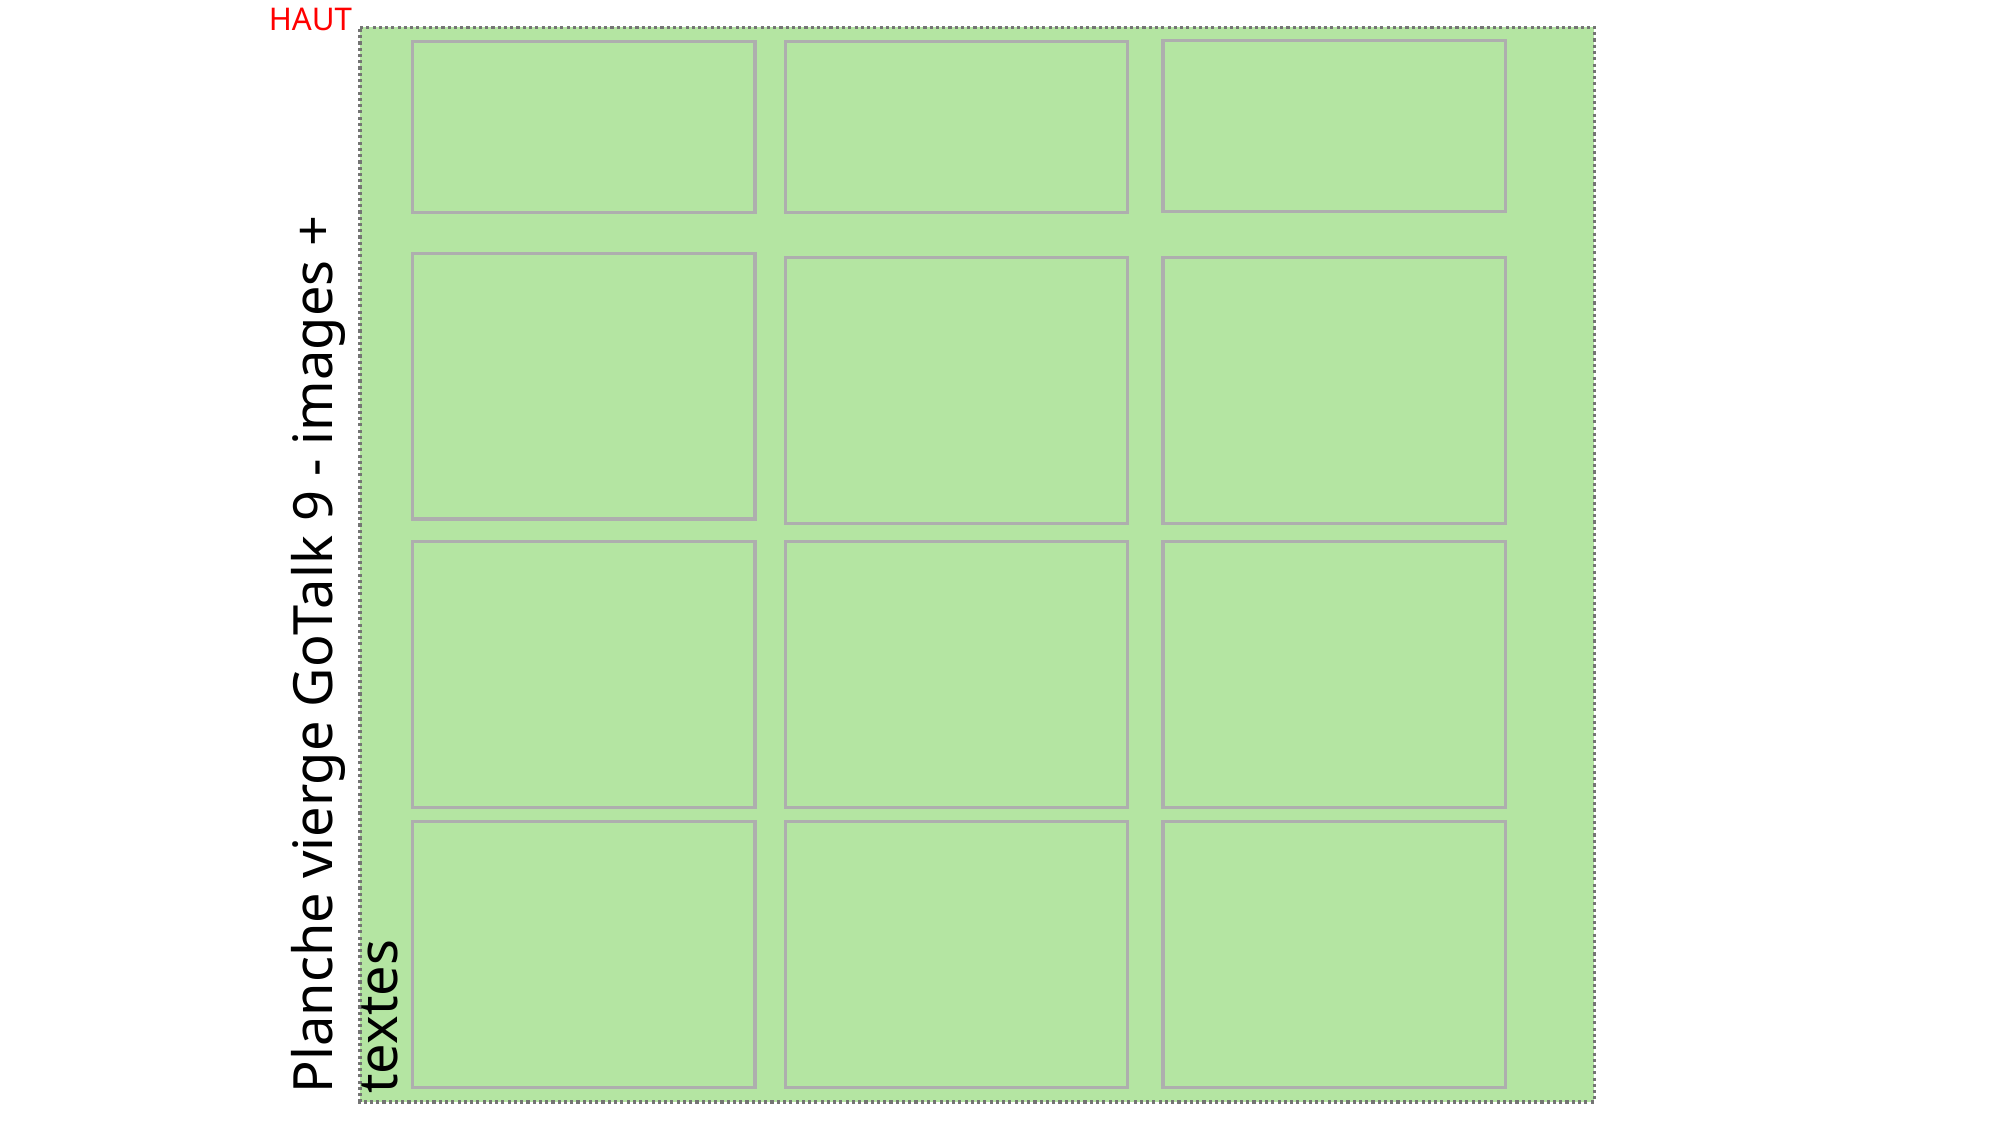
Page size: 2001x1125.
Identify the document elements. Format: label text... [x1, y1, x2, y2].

text_box Planche vierge GoTalk 9 - images + textes [270, 116, 352, 1109]
text_box HAUT [253, 0, 449, 46]
